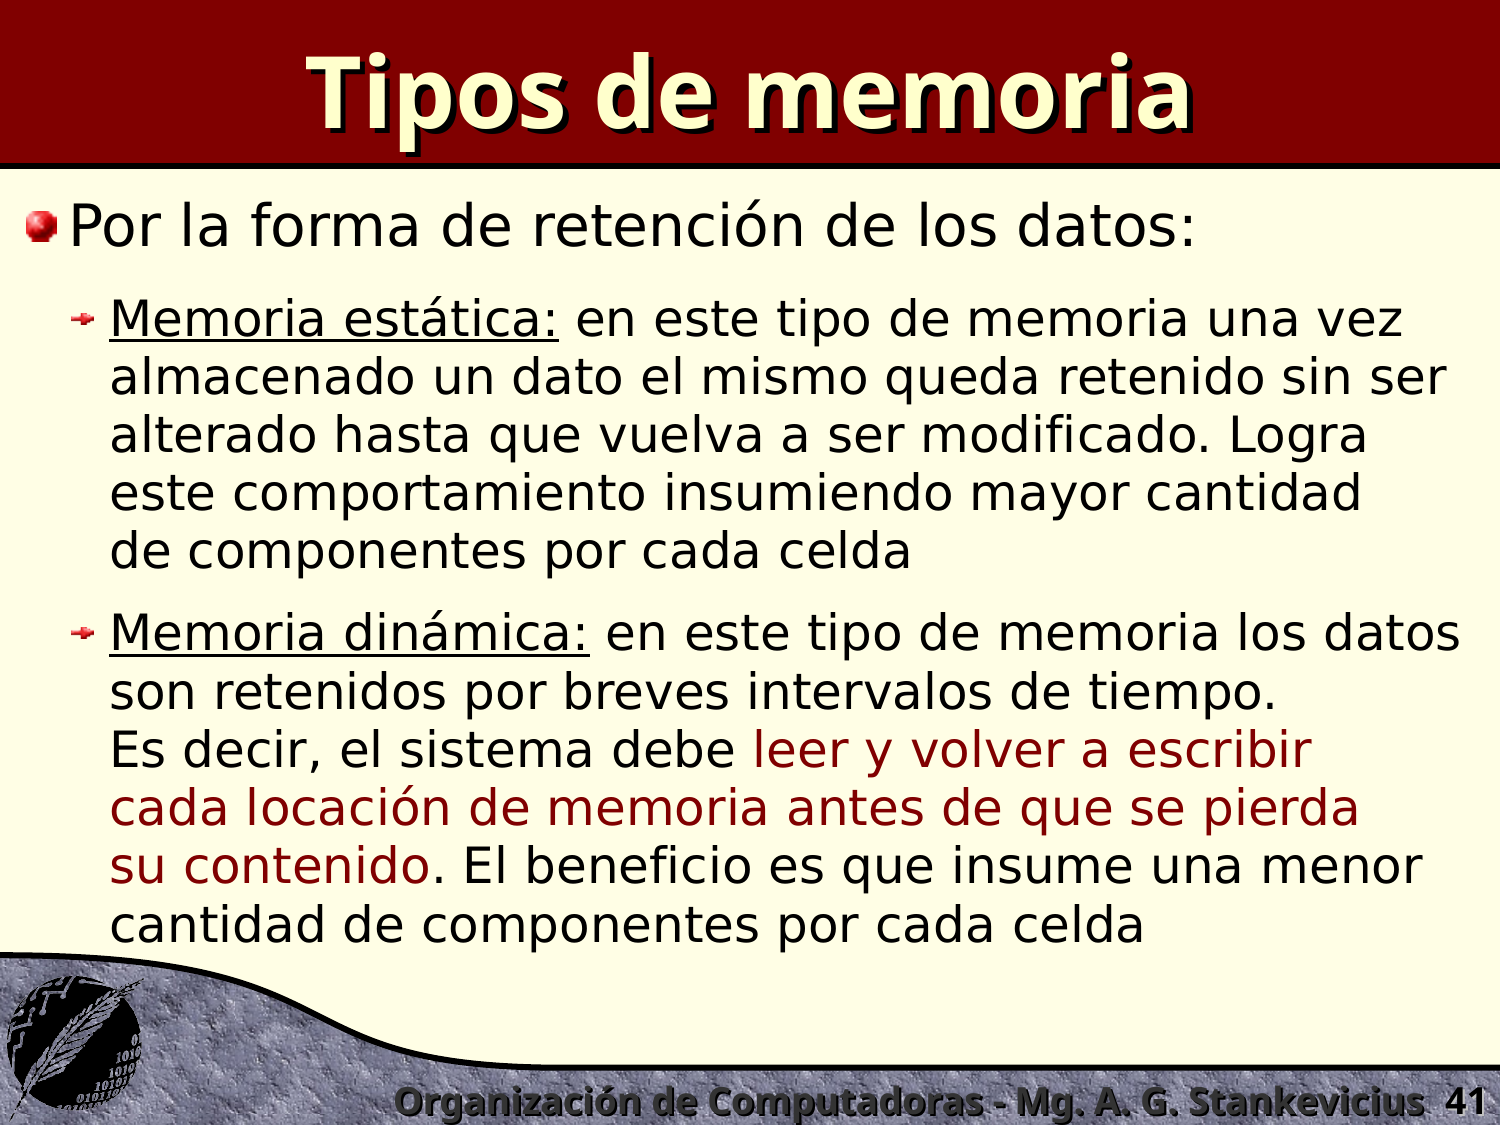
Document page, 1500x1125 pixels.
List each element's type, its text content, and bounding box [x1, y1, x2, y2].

picture [1058, 1100, 1065, 1110]
list Por la forma de retención de los datos: Memoria estática: en este tipo de memoria una vez almacenado un dato el mismo queda retenido sin ser alterado hasta que vuelva a ser modificado. Logra este comportamiento insumiendo mayor cantidad de componentes por cada celda Memoria dinámica: en este tipo de memoria los datos son retenidos por breves intervalos de tiempo. Es decir, el sistema debe leer y volver a escribir cada locación de memoria antes de que se pierda su contenido. El beneficio es que insume una menor cantidad de componentes por cada celda [11, 192, 1486, 958]
picture [448, 1100, 455, 1110]
title Tipos de memoria [15, 5, 1485, 160]
picture [802, 1100, 806, 1110]
picture [0, 959, 1500, 1125]
